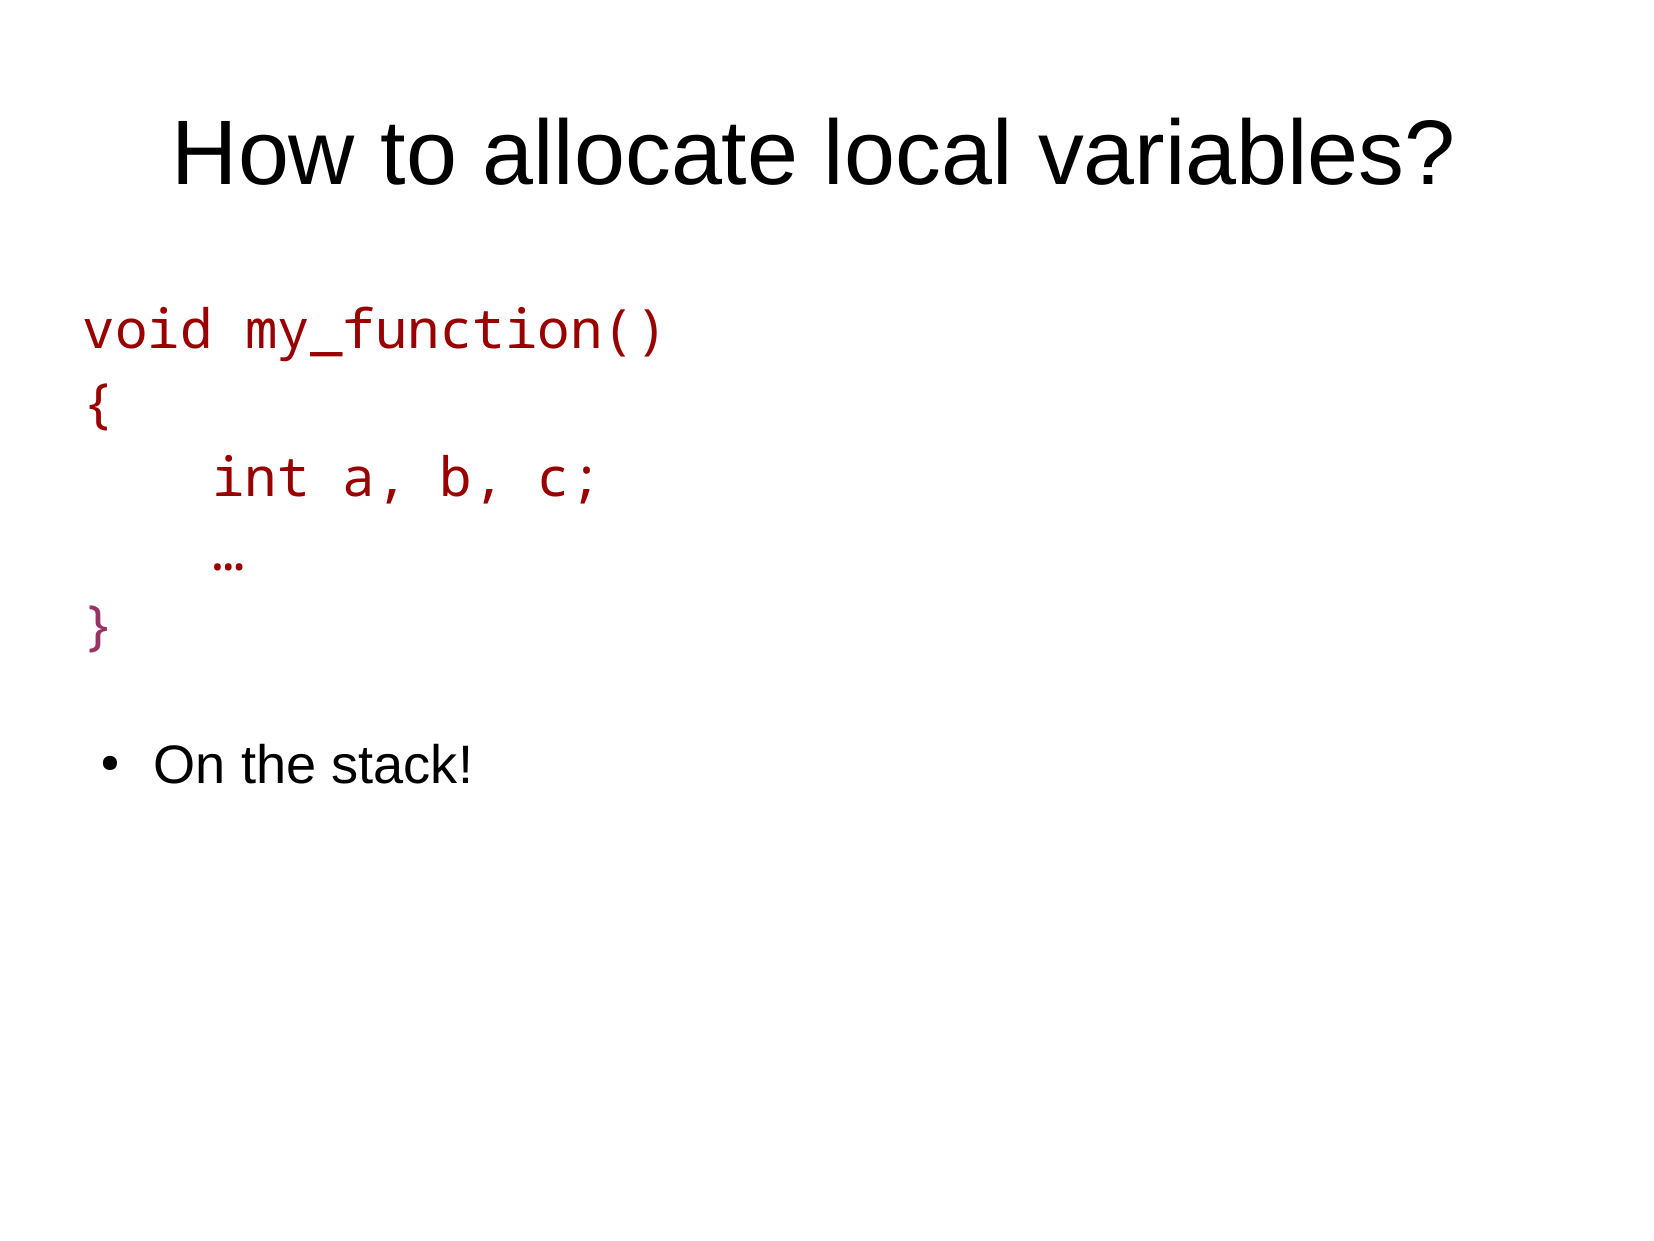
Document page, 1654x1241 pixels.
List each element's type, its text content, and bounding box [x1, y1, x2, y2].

title How to allocate local variables? [70, 49, 1559, 257]
list void my_function() { int a, b, c; … } On the stack! [82, 290, 1571, 1109]
